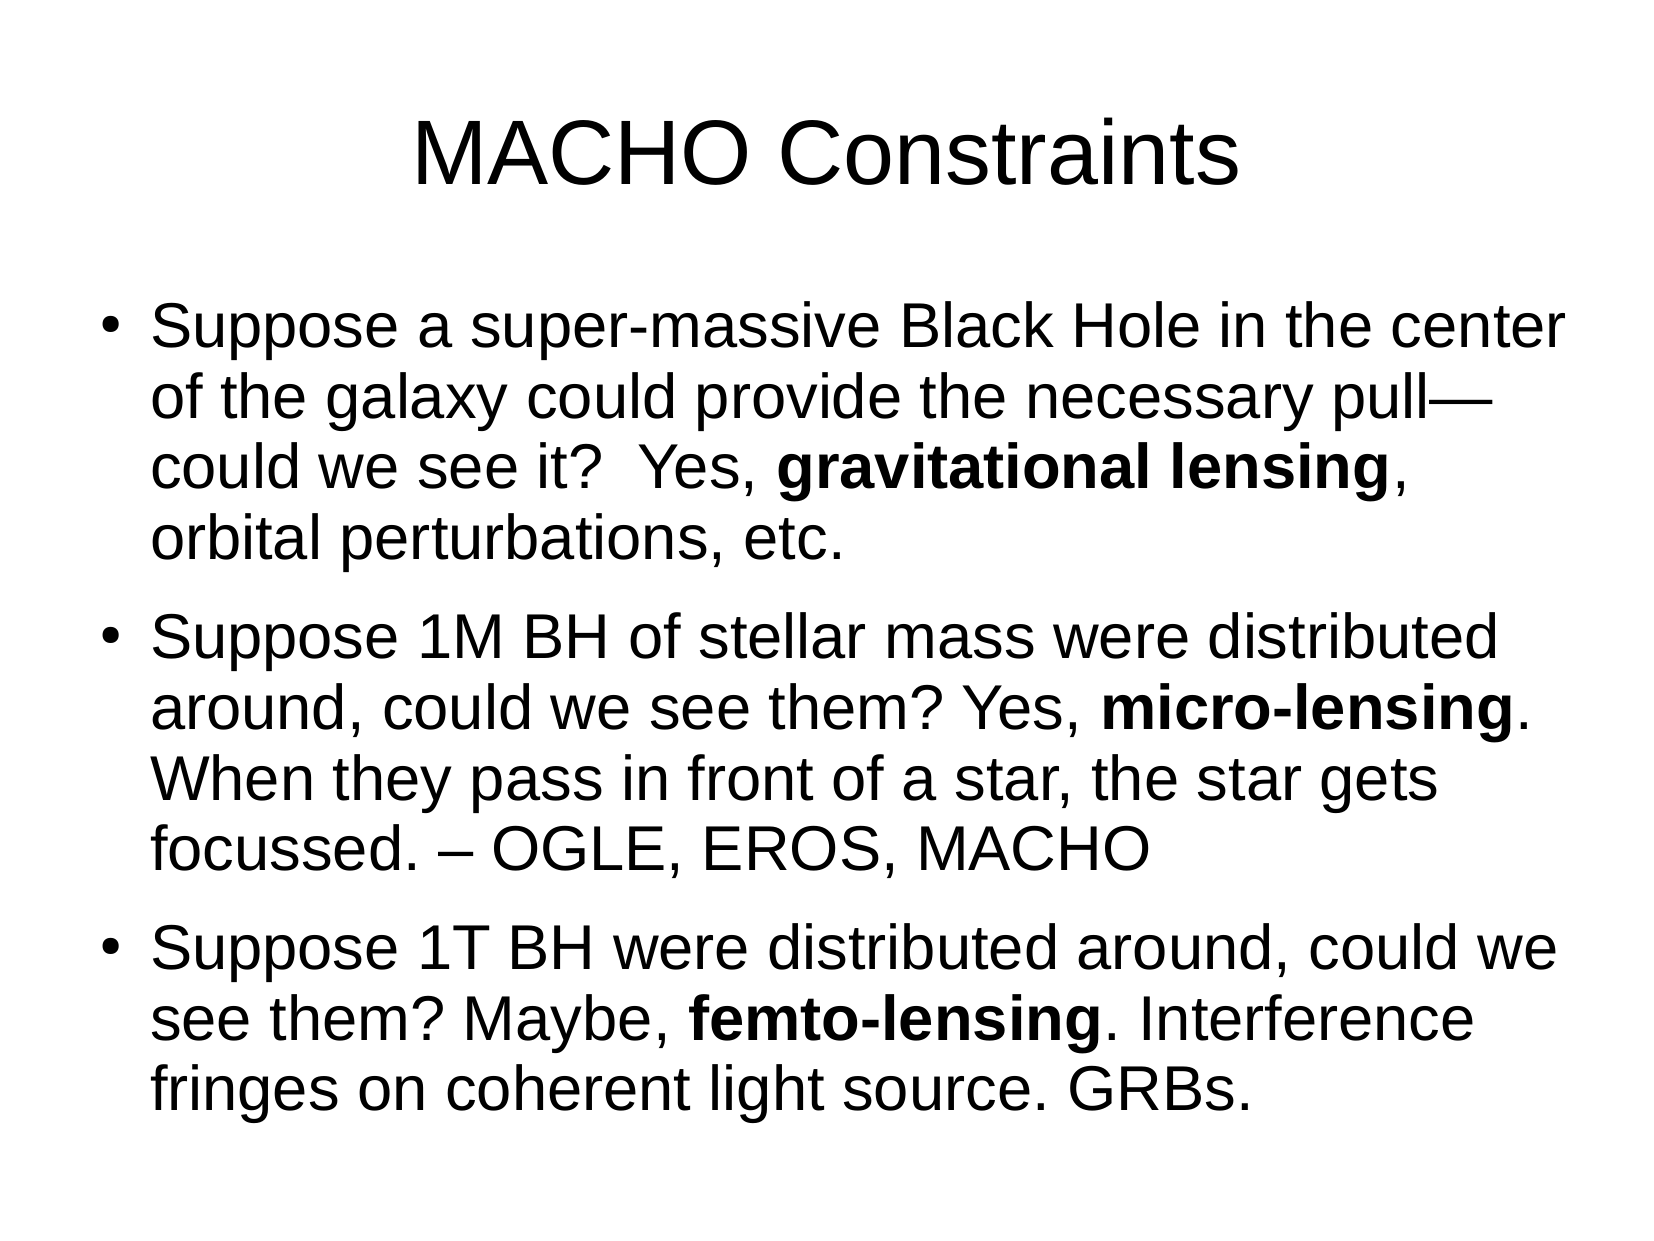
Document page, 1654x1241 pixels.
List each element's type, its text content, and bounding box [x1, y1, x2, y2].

title MACHO Constraints [82, 49, 1571, 257]
list Suppose a super-massive Black Hole in the center of the galaxy could provide the necessary pull—could we see it? Yes, gravitational lensing, orbital perturbations, etc. Suppose 1M BH of stellar mass were distributed around, could we see them? Yes, micro-lensing. When they pass in front of a star, the star gets focussed. – OGLE, EROS, MACHO Suppose 1T BH were distributed around, could we see them? Maybe, femto-lensing. Interference fringes on coherent light source. GRBs. [82, 290, 1571, 1186]
